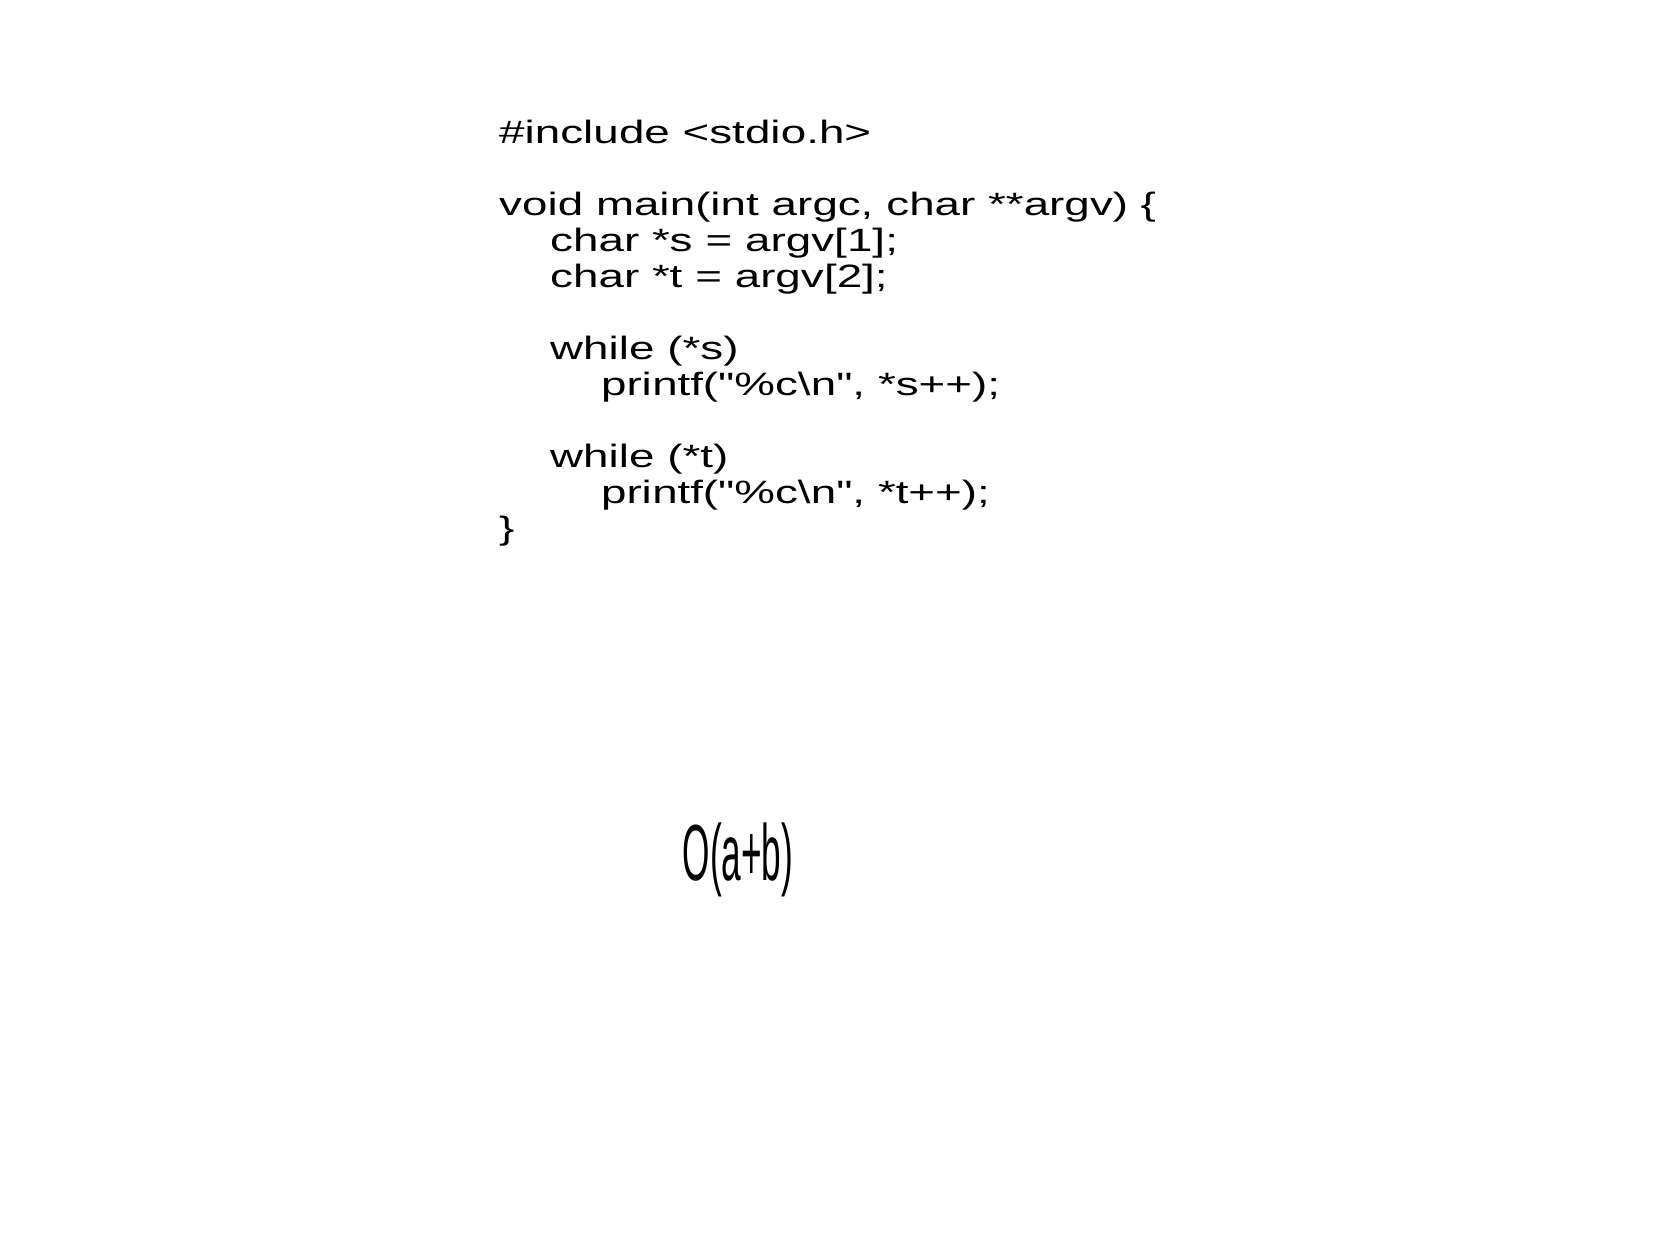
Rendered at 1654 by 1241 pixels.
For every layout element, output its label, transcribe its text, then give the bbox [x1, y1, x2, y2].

text_box O(a+b) [668, 801, 808, 906]
text_box #include <stdio.h> void main(int argc, char **argv) { char *s = argv[1]; char *t = argv[2]; while (*s) printf("%c\n", *s++); while (*t) printf("%c\n", *t++); } [484, 107, 1171, 631]
